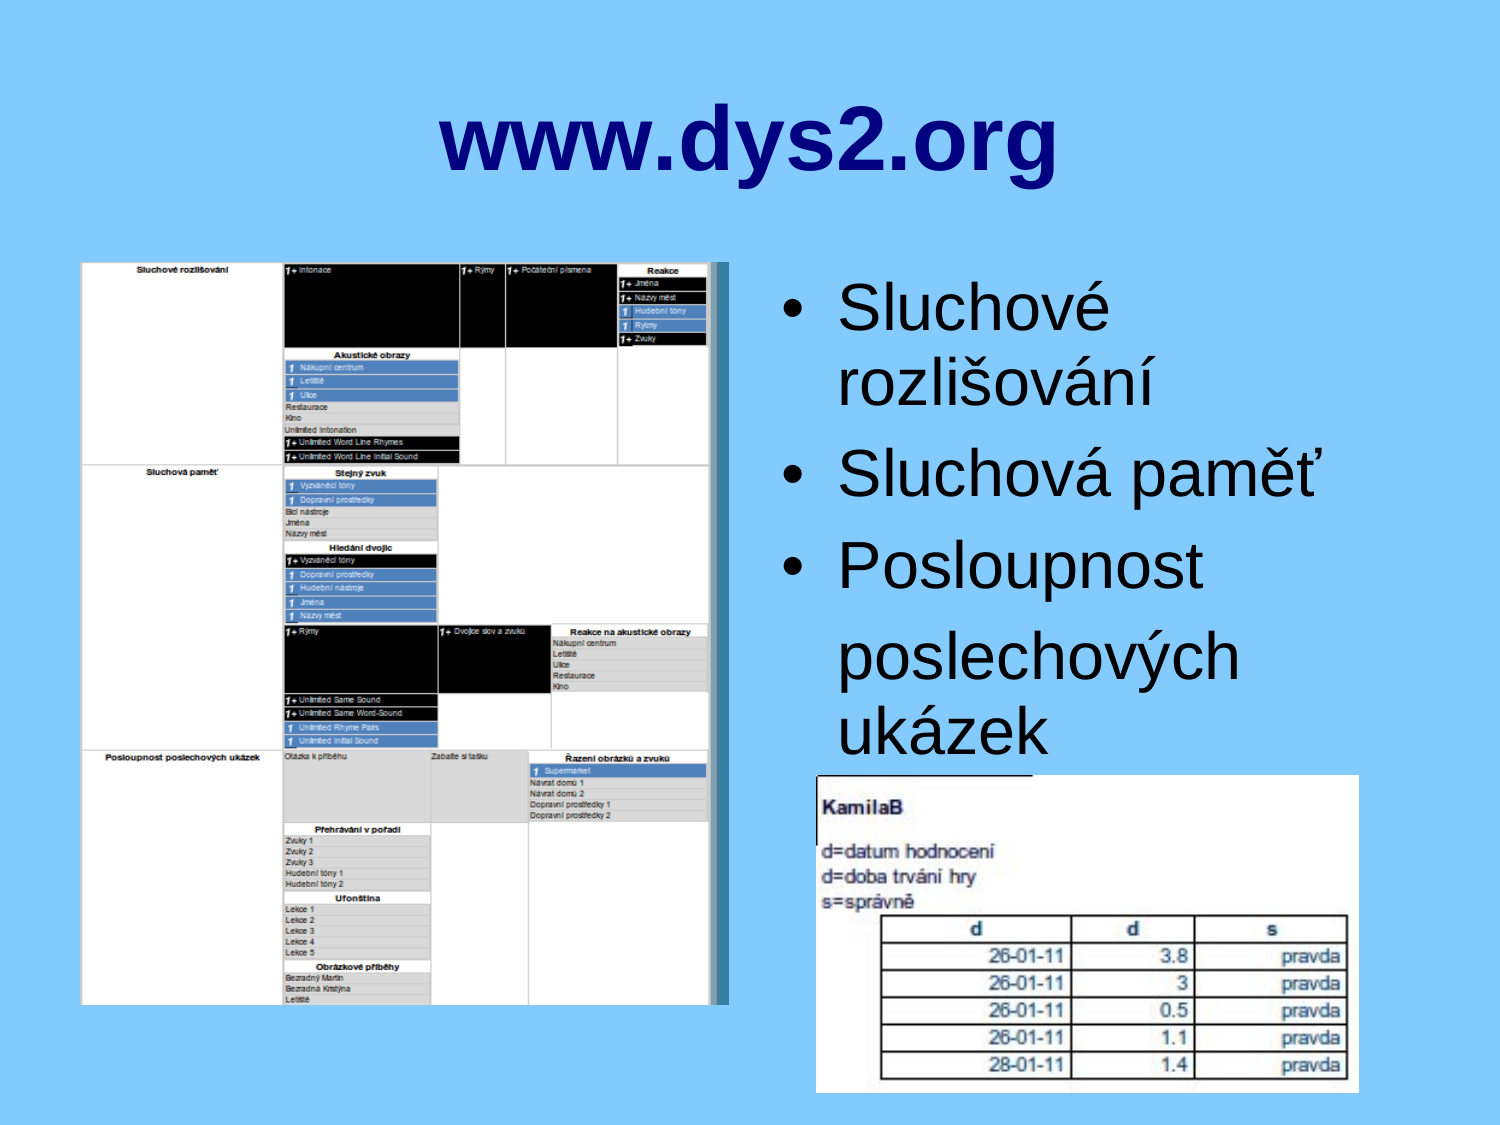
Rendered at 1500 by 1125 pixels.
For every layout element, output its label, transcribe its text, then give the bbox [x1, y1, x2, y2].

title www.dys2.org [75, 21, 1426, 257]
picture [80, 262, 729, 1005]
picture [816, 775, 1359, 1093]
list Sluchové rozlišování Sluchová paměť Posloupnost poslechových ukázek [766, 262, 1426, 1006]
